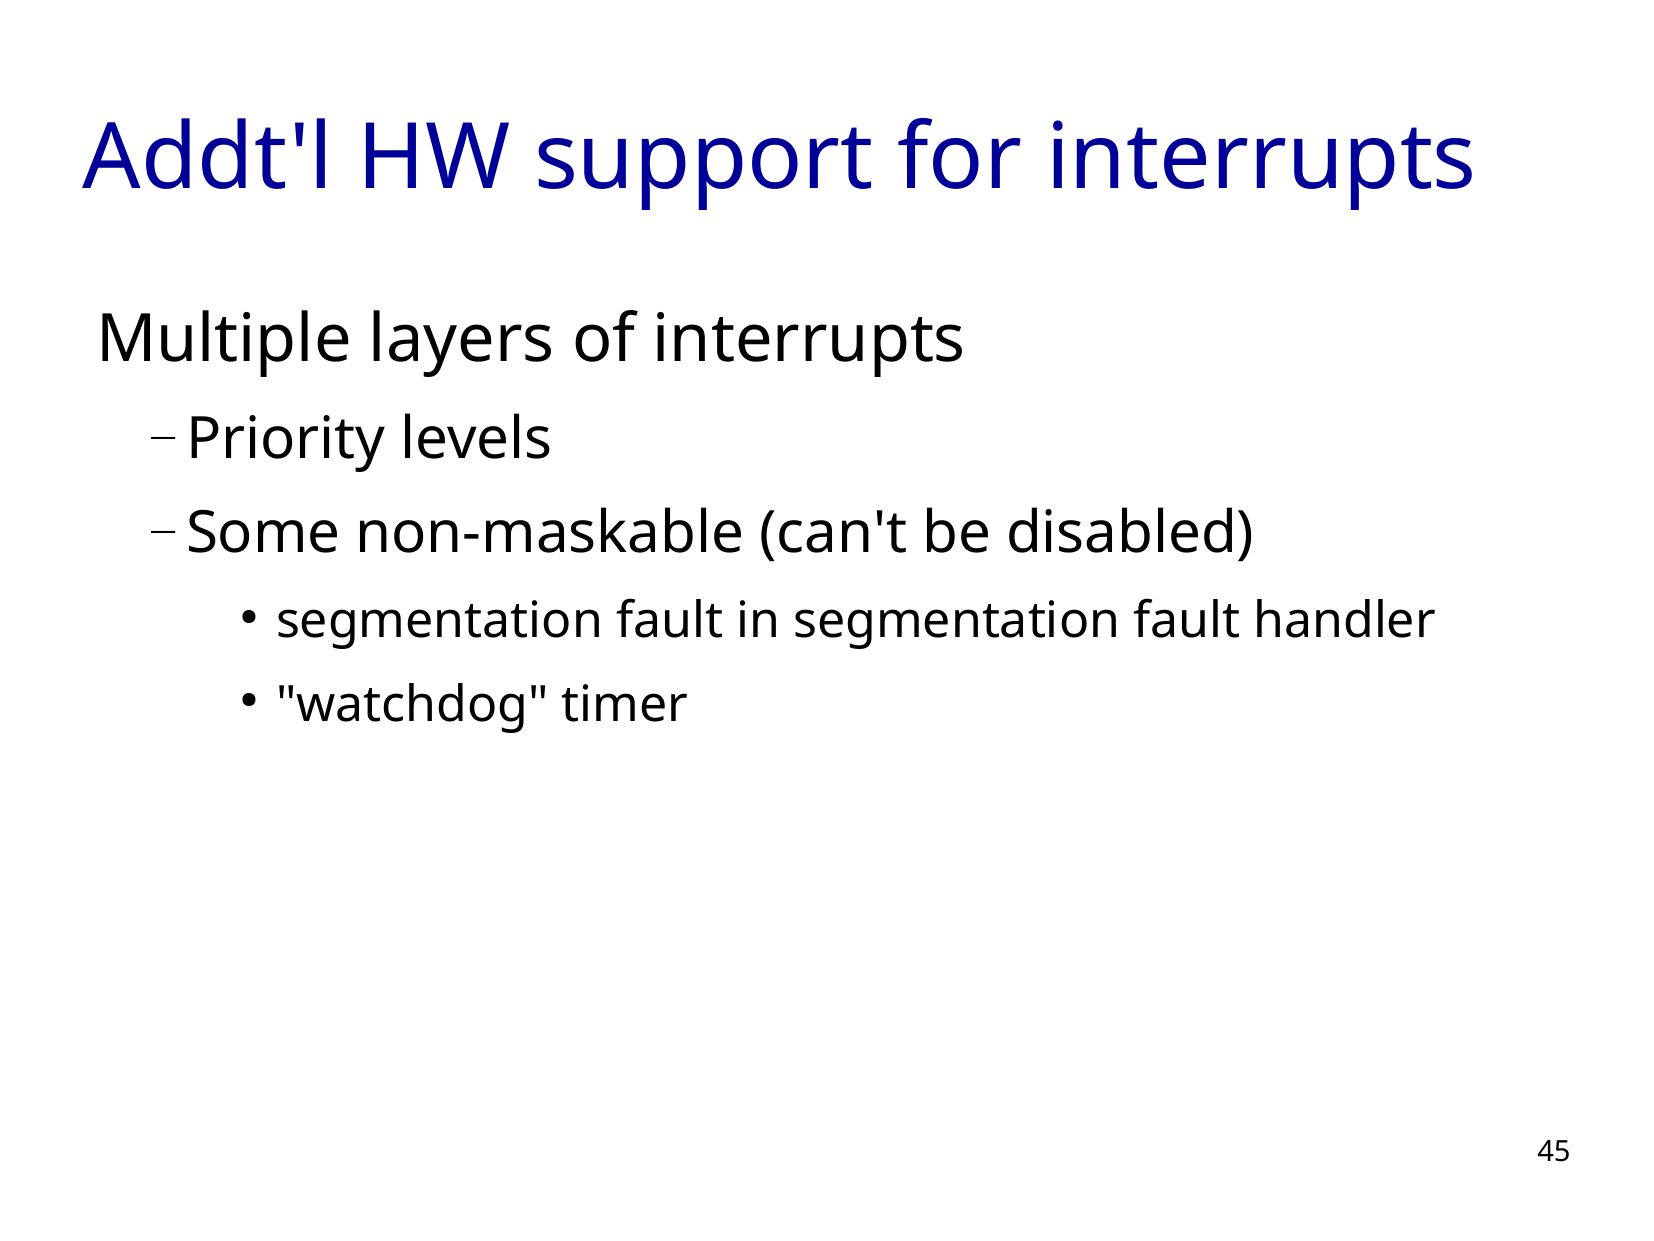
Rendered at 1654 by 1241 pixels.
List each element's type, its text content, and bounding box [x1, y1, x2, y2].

title Addt'l HW support for interrupts [82, 49, 1571, 257]
list Multiple layers of interrupts Priority levels Some non-maskable (can't be disabled) segmentation fault in segmentation fault handler "watchdog" timer [60, 290, 1571, 1096]
